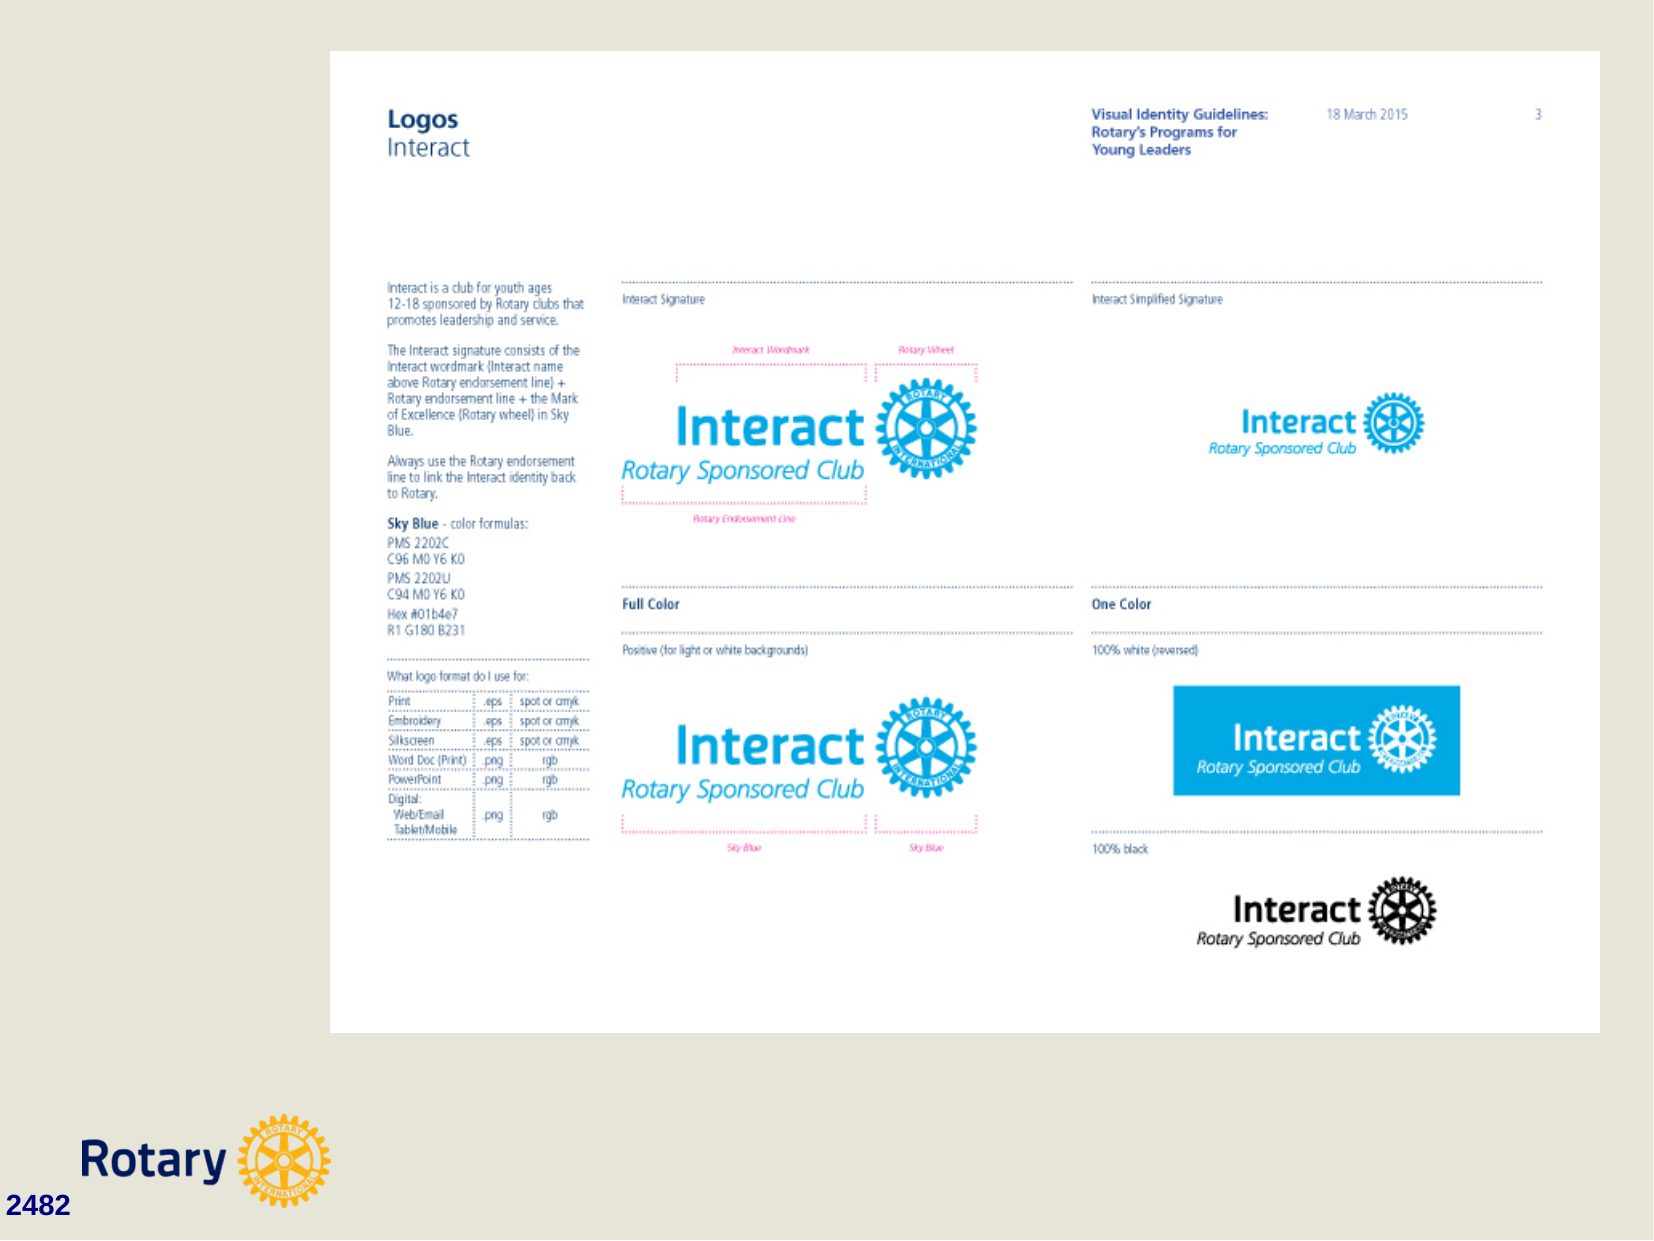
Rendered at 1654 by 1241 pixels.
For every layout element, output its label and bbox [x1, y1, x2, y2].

picture [330, 51, 1600, 1033]
